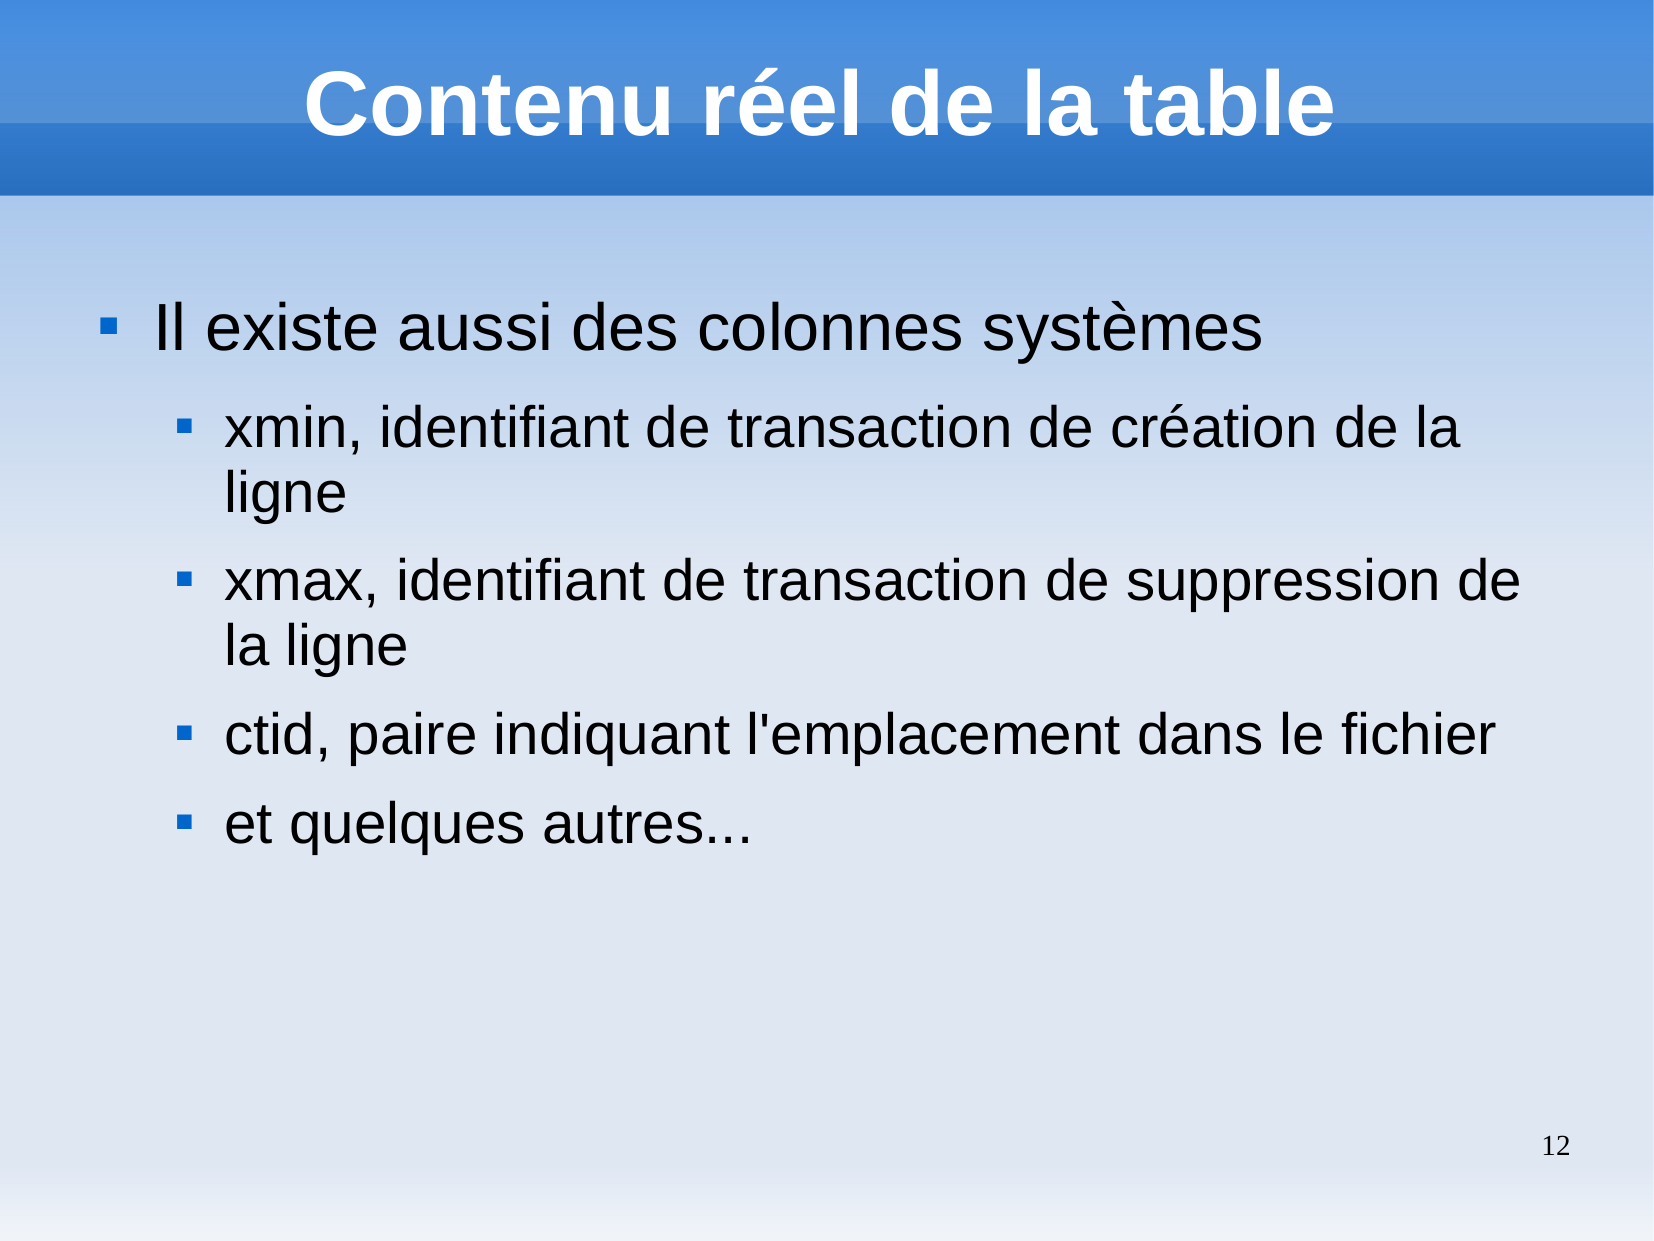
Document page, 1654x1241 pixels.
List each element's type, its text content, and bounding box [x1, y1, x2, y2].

picture [0, 0, 1654, 1241]
list Il existe aussi des colonnes systèmes xmin, identifiant de transaction de création de la ligne xmax, identifiant de transaction de suppression de la ligne ctid, paire indiquant l'emplacement dans le fichier et quelques autres... [82, 290, 1571, 1094]
title Contenu réel de la table [76, 7, 1565, 200]
